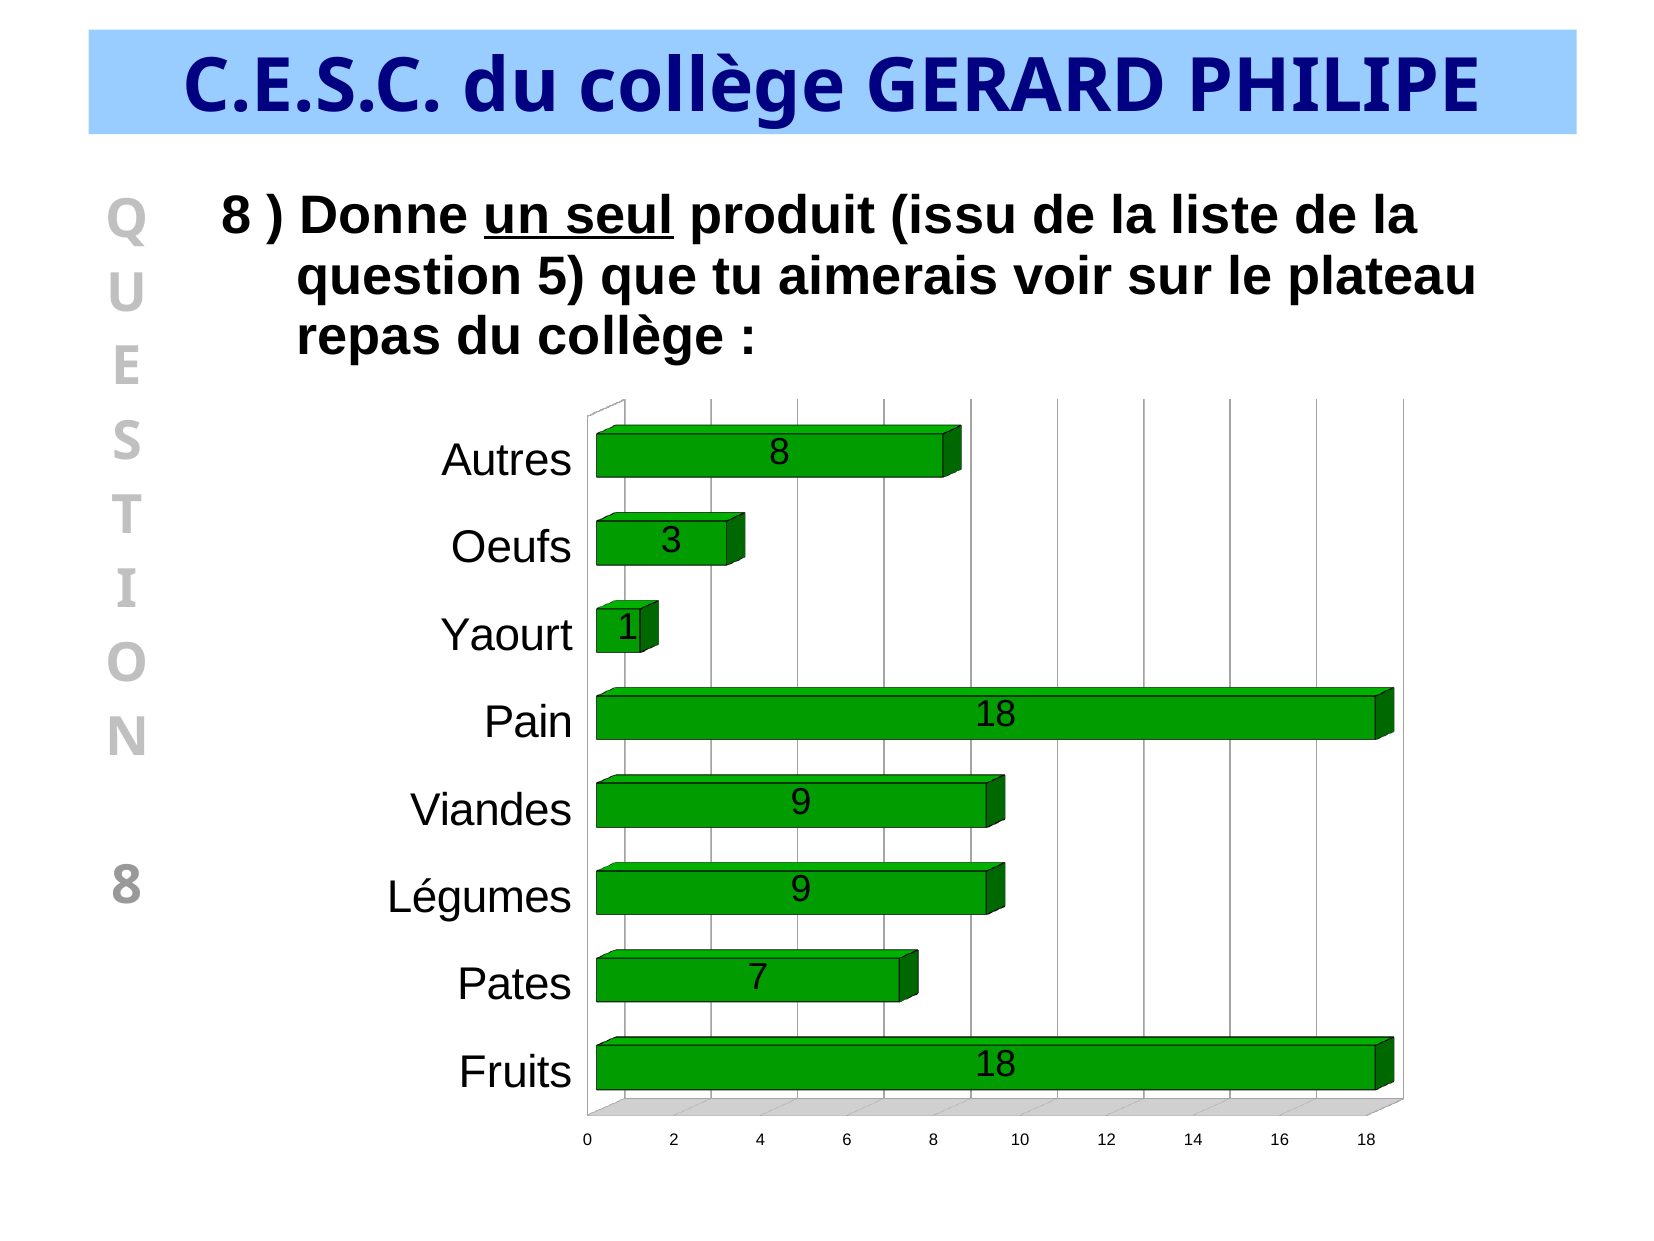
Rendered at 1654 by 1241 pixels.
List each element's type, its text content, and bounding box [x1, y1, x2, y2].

title C.E.S.C. du collège GERARD PHILIPE [88, 29, 1577, 135]
text_box Q U E S T I O N 8 [88, 171, 166, 1004]
text_box 8 ) Donne un seul produit (issu de la liste de la question 5) que tu aimerais voir sur le plateau repas du collège : [206, 177, 1565, 379]
chart [362, 383, 1429, 1165]
